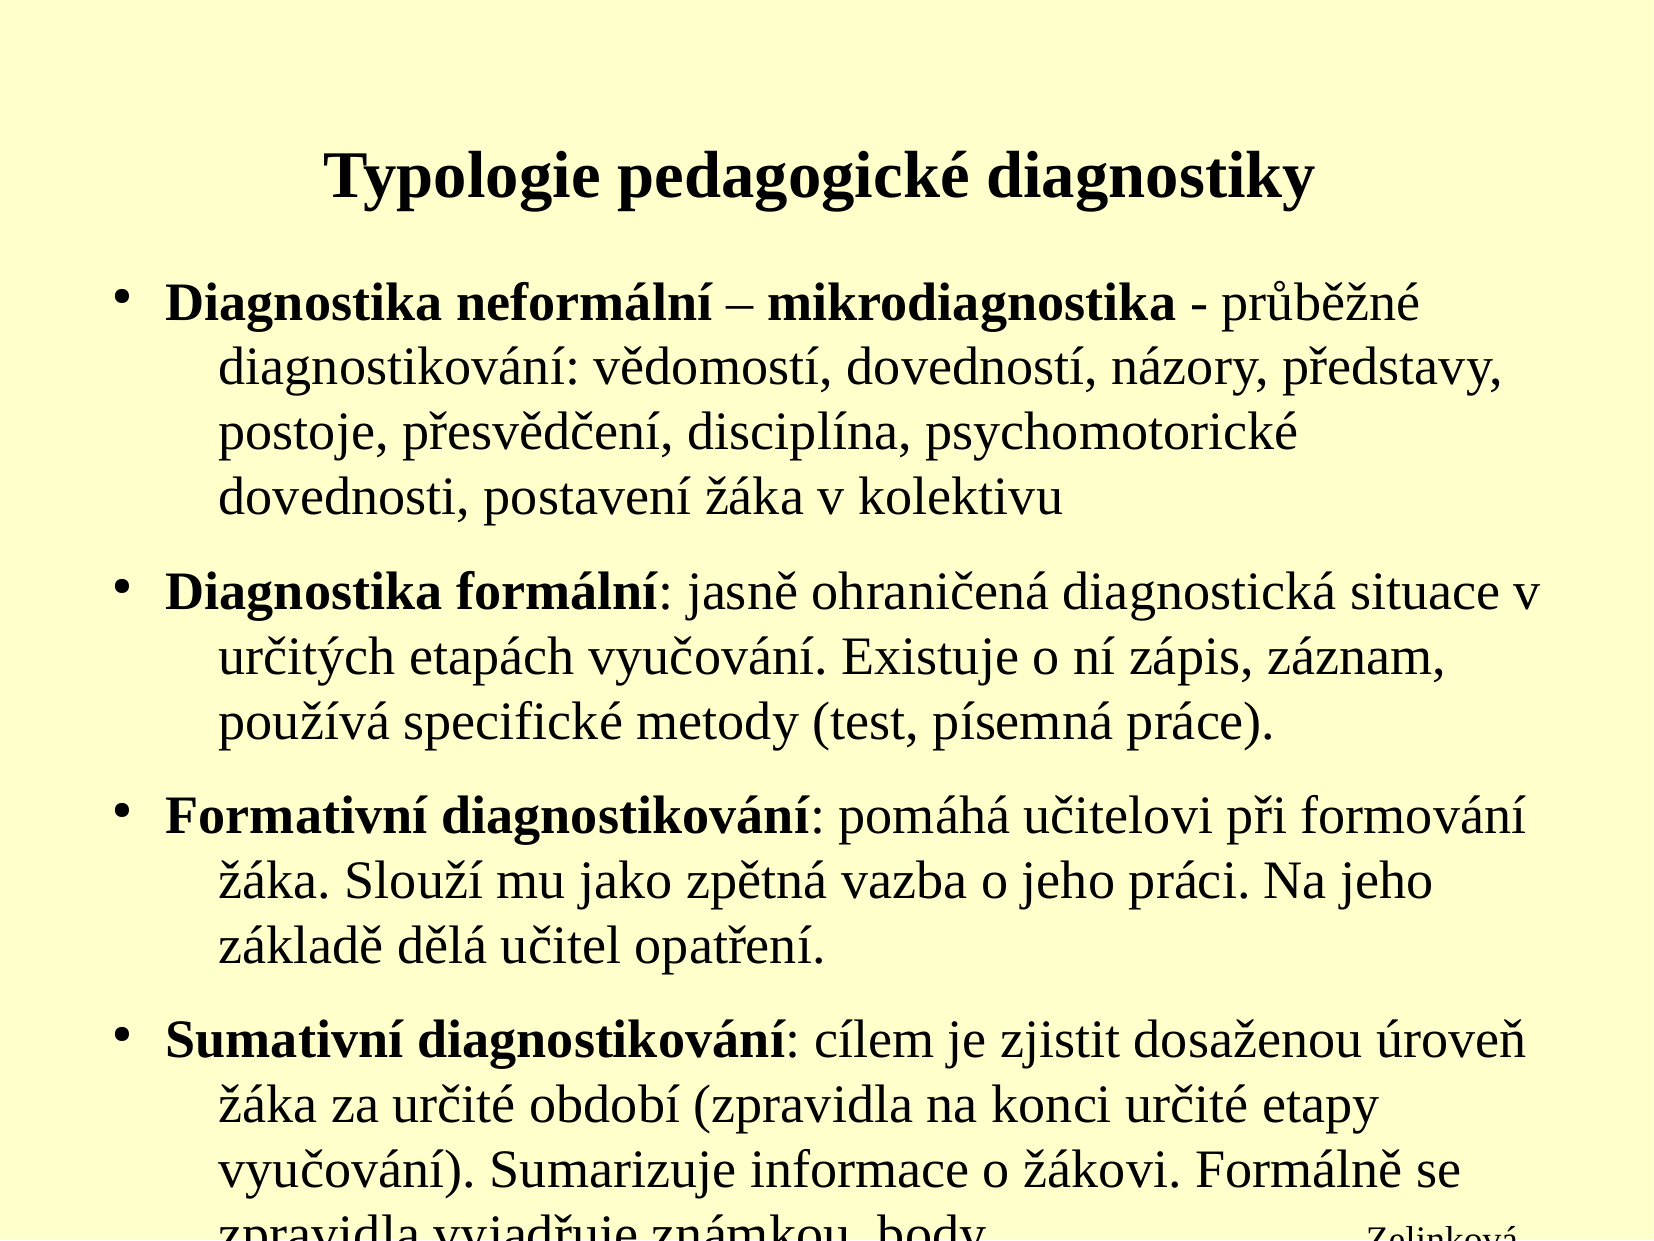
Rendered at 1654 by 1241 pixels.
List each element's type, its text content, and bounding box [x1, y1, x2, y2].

title Typologie pedagogické diagnostiky [76, 67, 1565, 265]
list Diagnostika neformální – mikrodiagnostika - průběžné diagnostikování: vědomostí, dovedností, názory, představy, postoje, přesvědčení, disciplína, psychomotorické dovednosti, postavení žáka v kolektivu Diagnostika formální: jasně ohraničená diagnostická situace v určitých etapách vyučování. Existuje o ní zápis, záznam, používá specifické metody (test, písemná práce). Formativní diagnostikování: pomáhá učitelovi při formování žáka. Slouží mu jako zpětná vazba o jeho práci. Na jeho základě dělá učitel opatření. Sumativní diagnostikování: cílem je zjistit dosaženou úroveň žáka za určité období (zpravidla na konci určité etapy vyučování). Sumarizuje informace o žákovi. Formálně se zpravidla vyjadřuje známkou, body… Zelinková, 2001 [76, 265, 1565, 1241]
